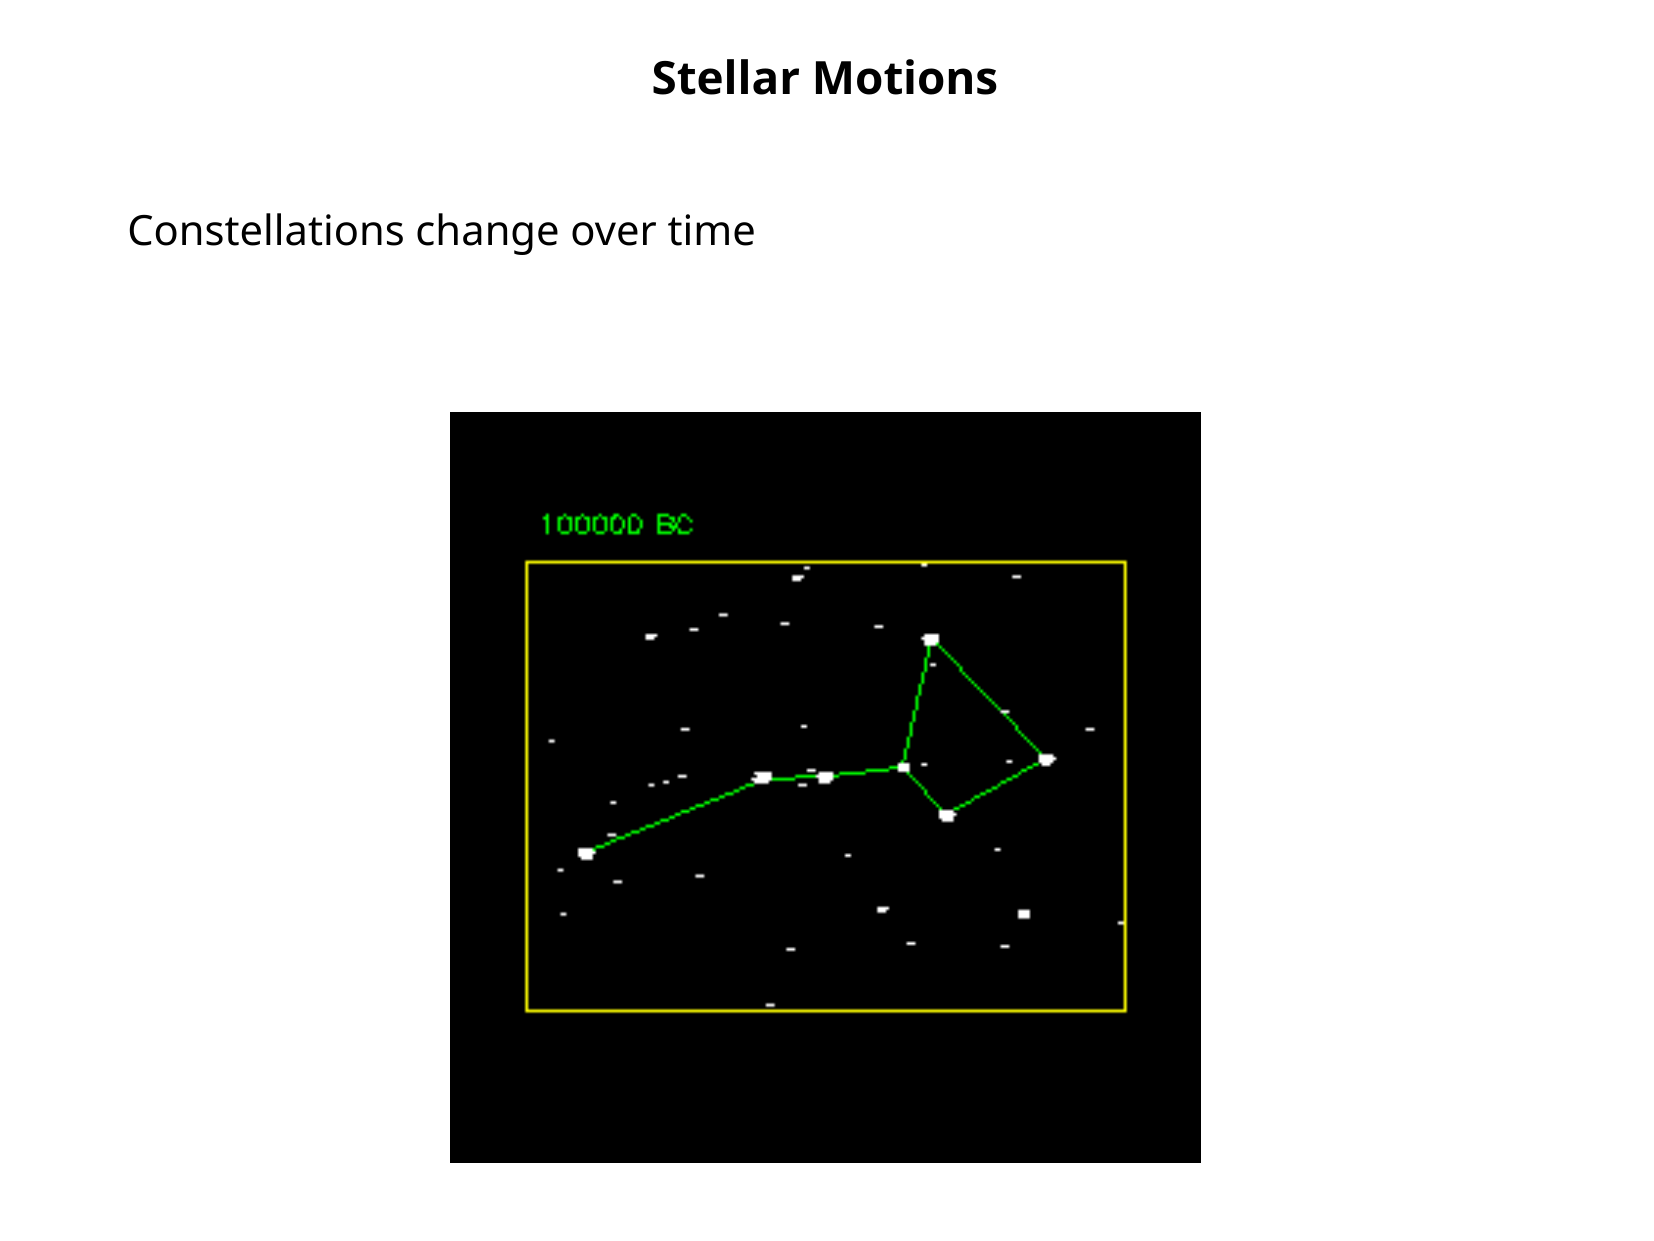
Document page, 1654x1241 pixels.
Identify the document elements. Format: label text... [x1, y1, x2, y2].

picture [450, 412, 1201, 1163]
text_box Constellations change over time [112, 193, 901, 309]
text_box Stellar Motions [0, 37, 1651, 117]
